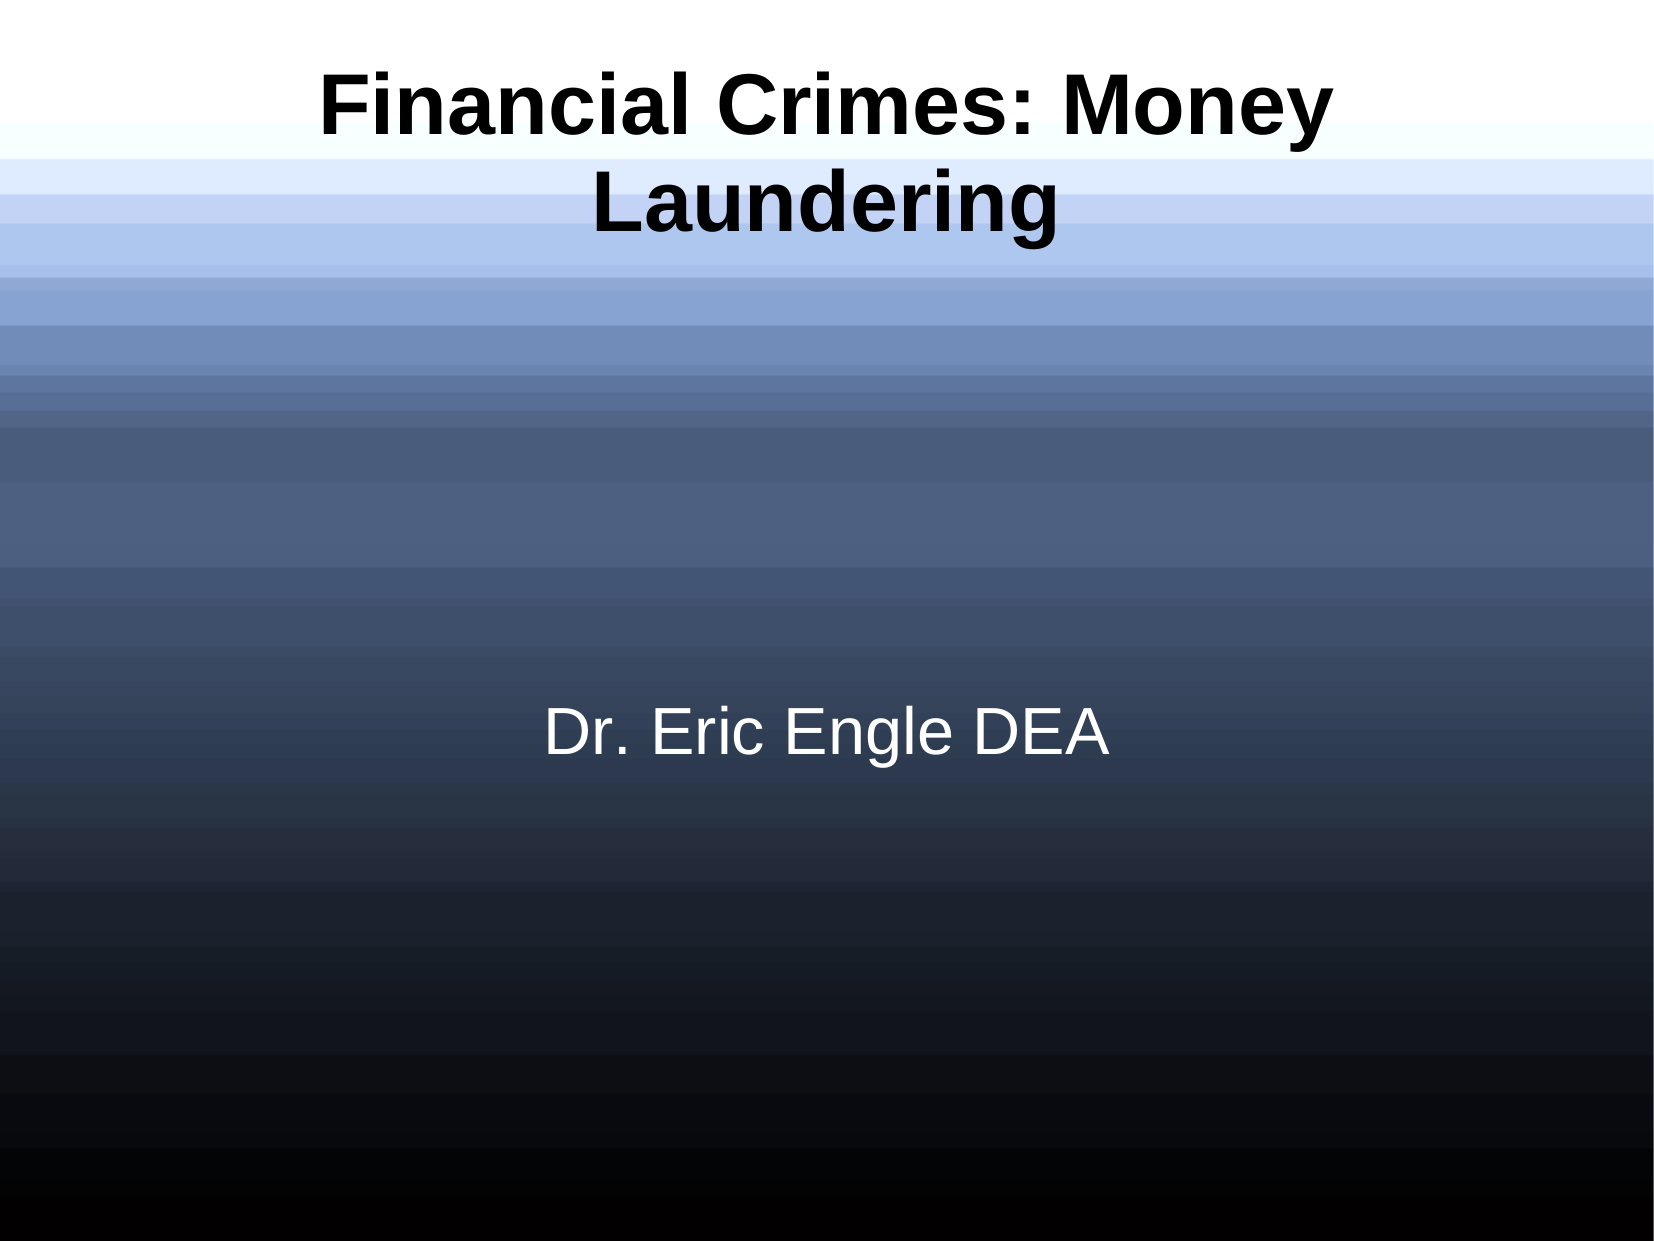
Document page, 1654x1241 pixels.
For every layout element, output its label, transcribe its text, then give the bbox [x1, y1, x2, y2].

title Financial Crimes: Money Laundering [82, 49, 1571, 257]
picture [0, 0, 1654, 1241]
subtitle Dr. Eric Engle DEA [82, 354, 1571, 1109]
